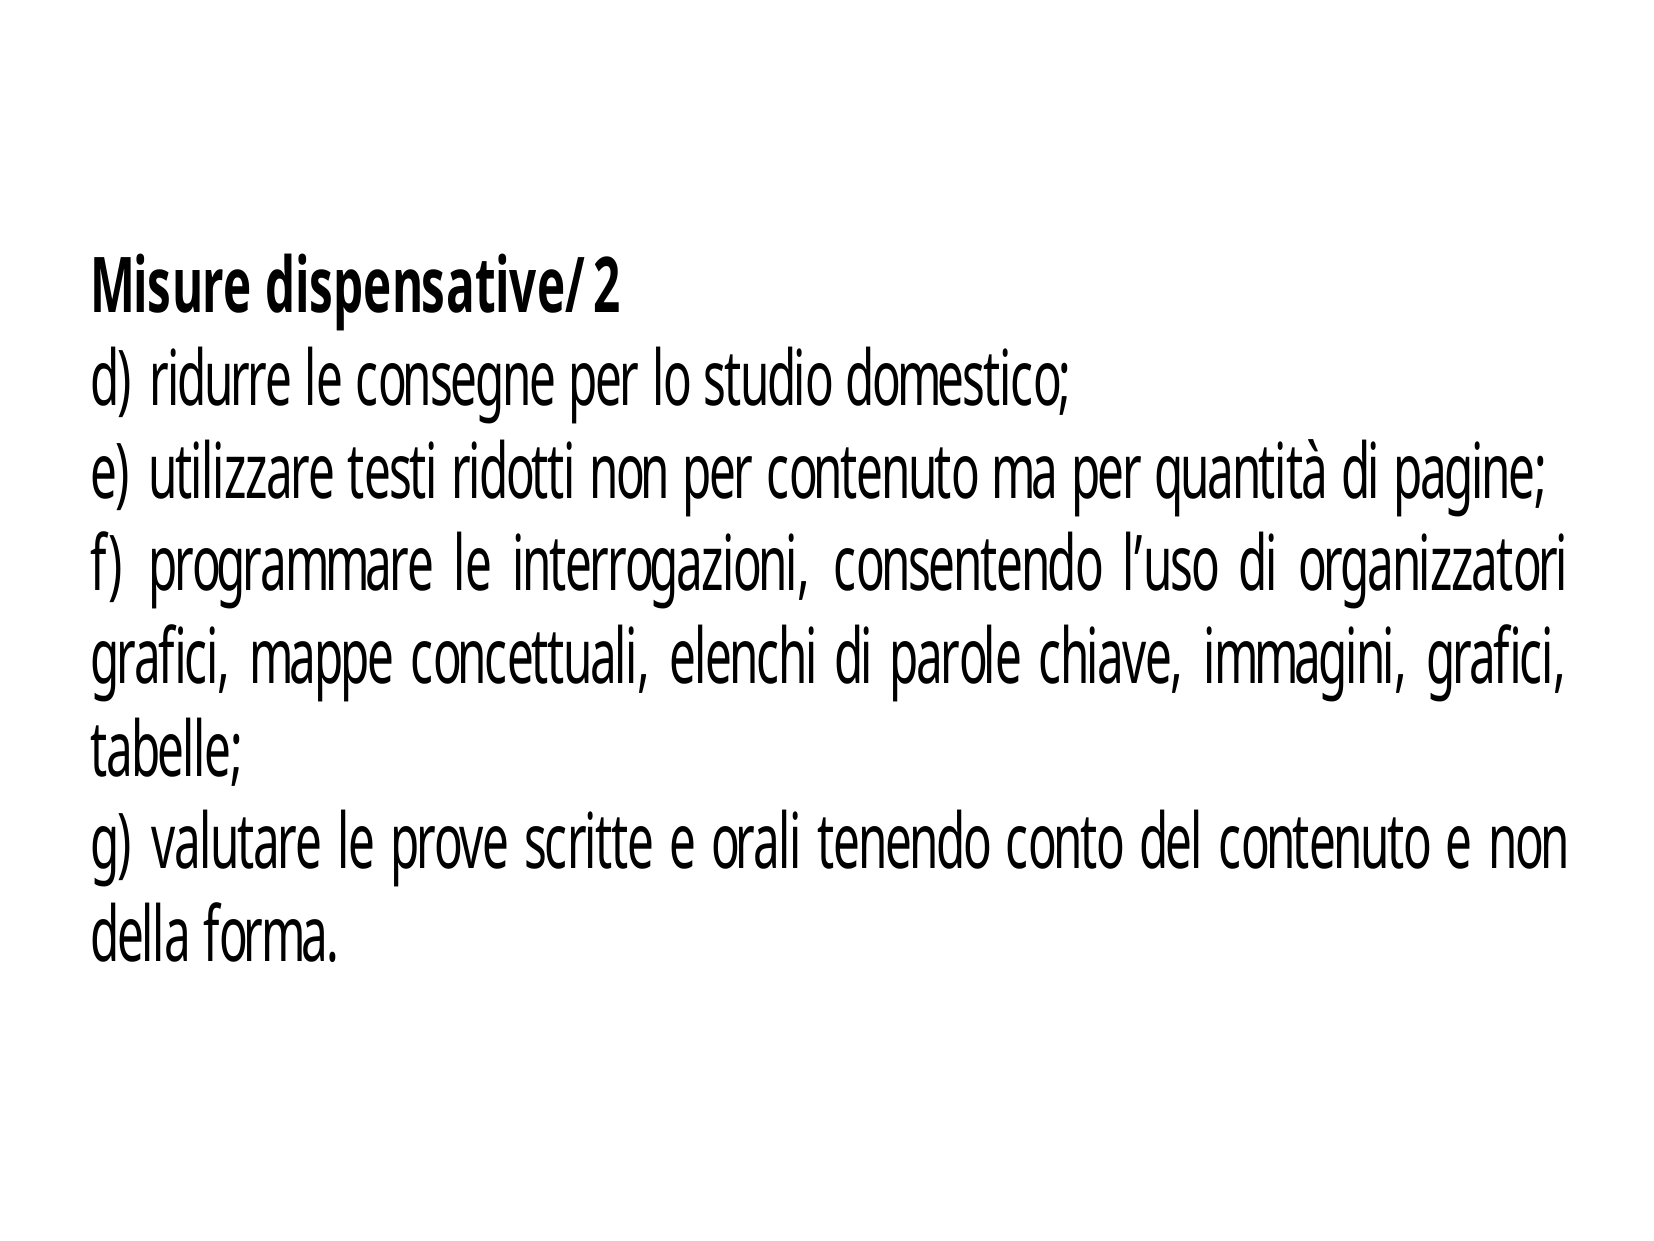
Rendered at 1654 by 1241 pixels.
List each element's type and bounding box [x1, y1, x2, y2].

chart [88, 236, 1566, 1062]
